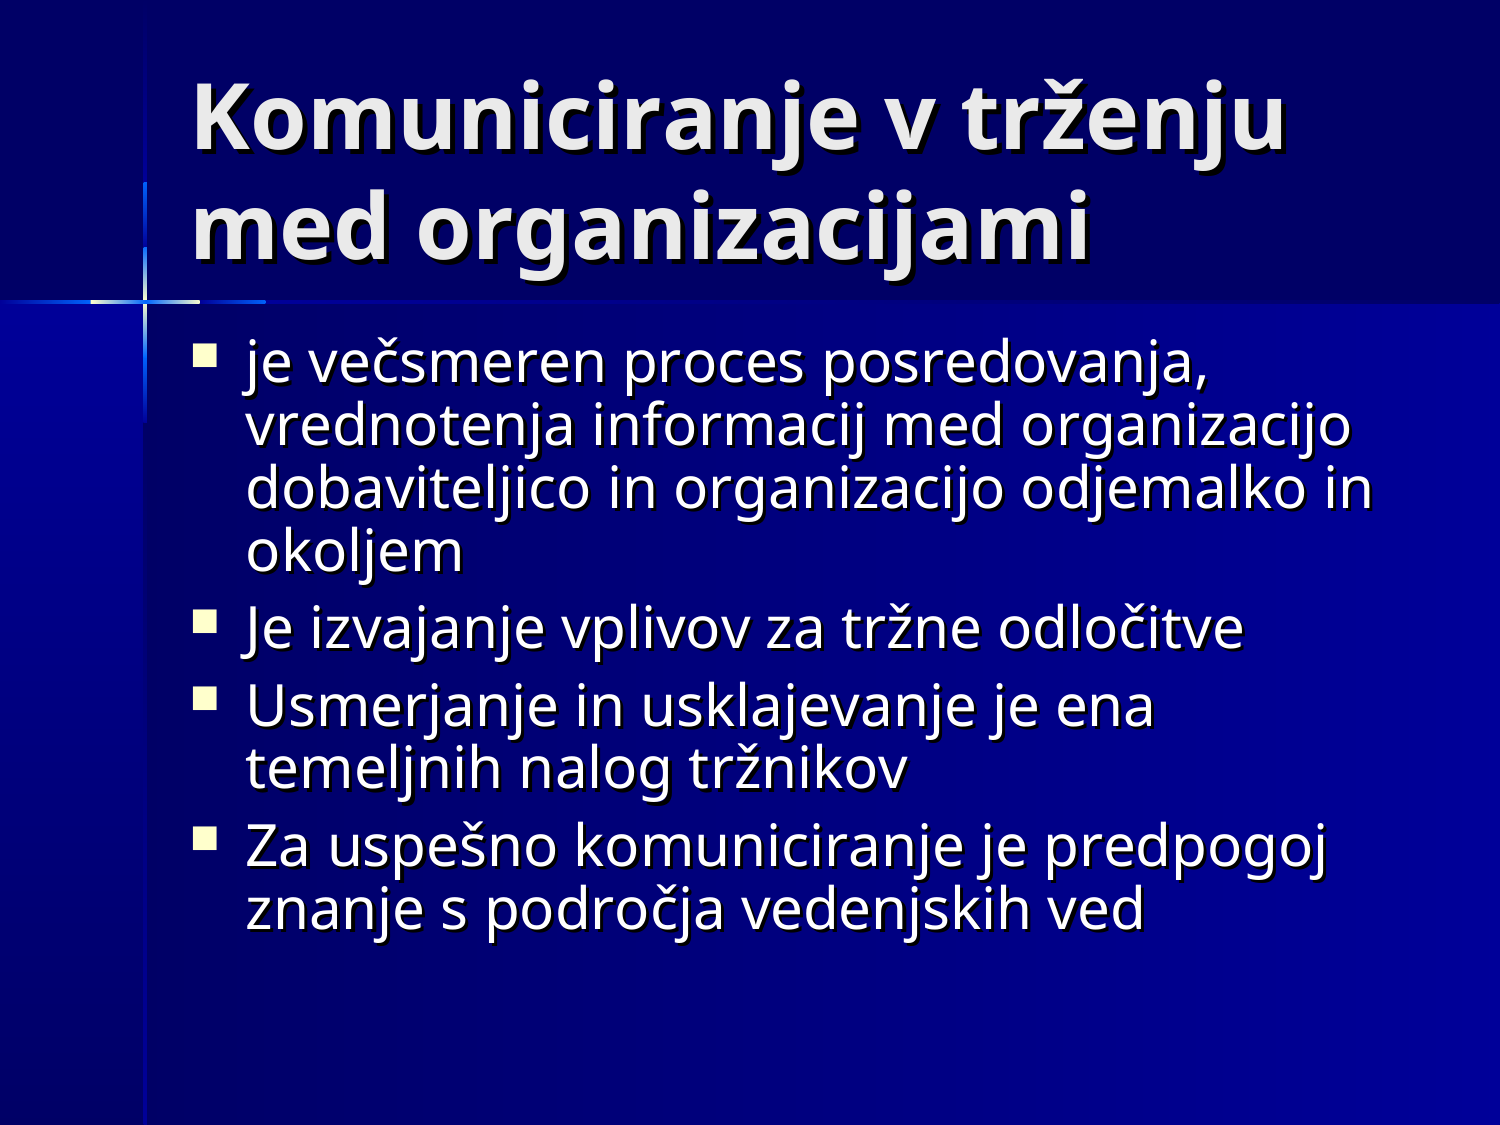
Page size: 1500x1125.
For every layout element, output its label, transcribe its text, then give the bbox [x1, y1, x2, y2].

list je večsmeren proces posredovanja, vrednotenja informacij med organizacijo dobaviteljico in organizacijo odjemalko in okoljem Je izvajanje vplivov za tržne odločitve Usmerjanje in usklajevanje je ena temeljnih nalog tržnikov Za uspešno komuniciranje je predpogoj znanje s področja vedenjskih ved [174, 324, 1413, 1001]
title Komuniciranje v trženju med organizacijami [174, 49, 1413, 286]
